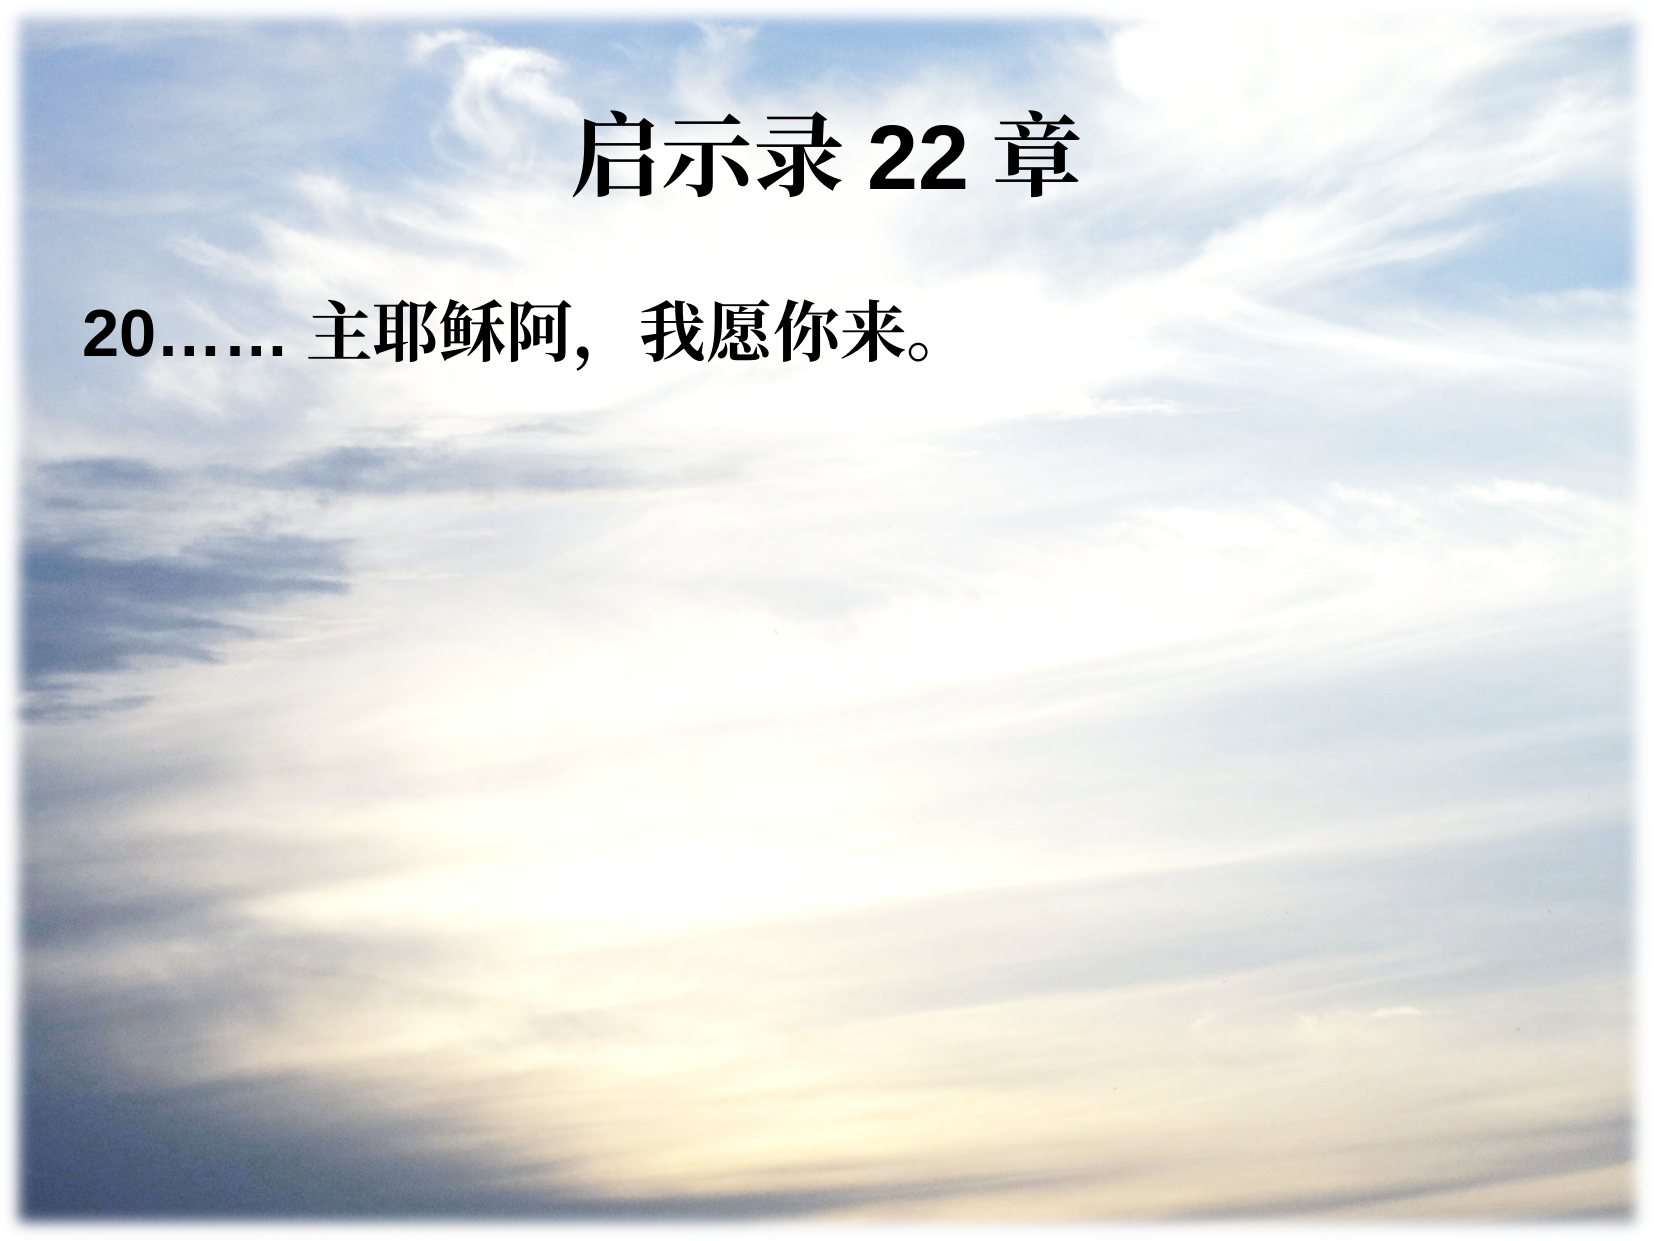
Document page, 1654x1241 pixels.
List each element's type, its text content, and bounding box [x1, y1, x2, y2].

picture [0, 0, 1654, 1241]
list 20……主耶稣阿，我愿你来。 [82, 290, 1571, 1109]
title 启示录22章 [82, 49, 1571, 257]
